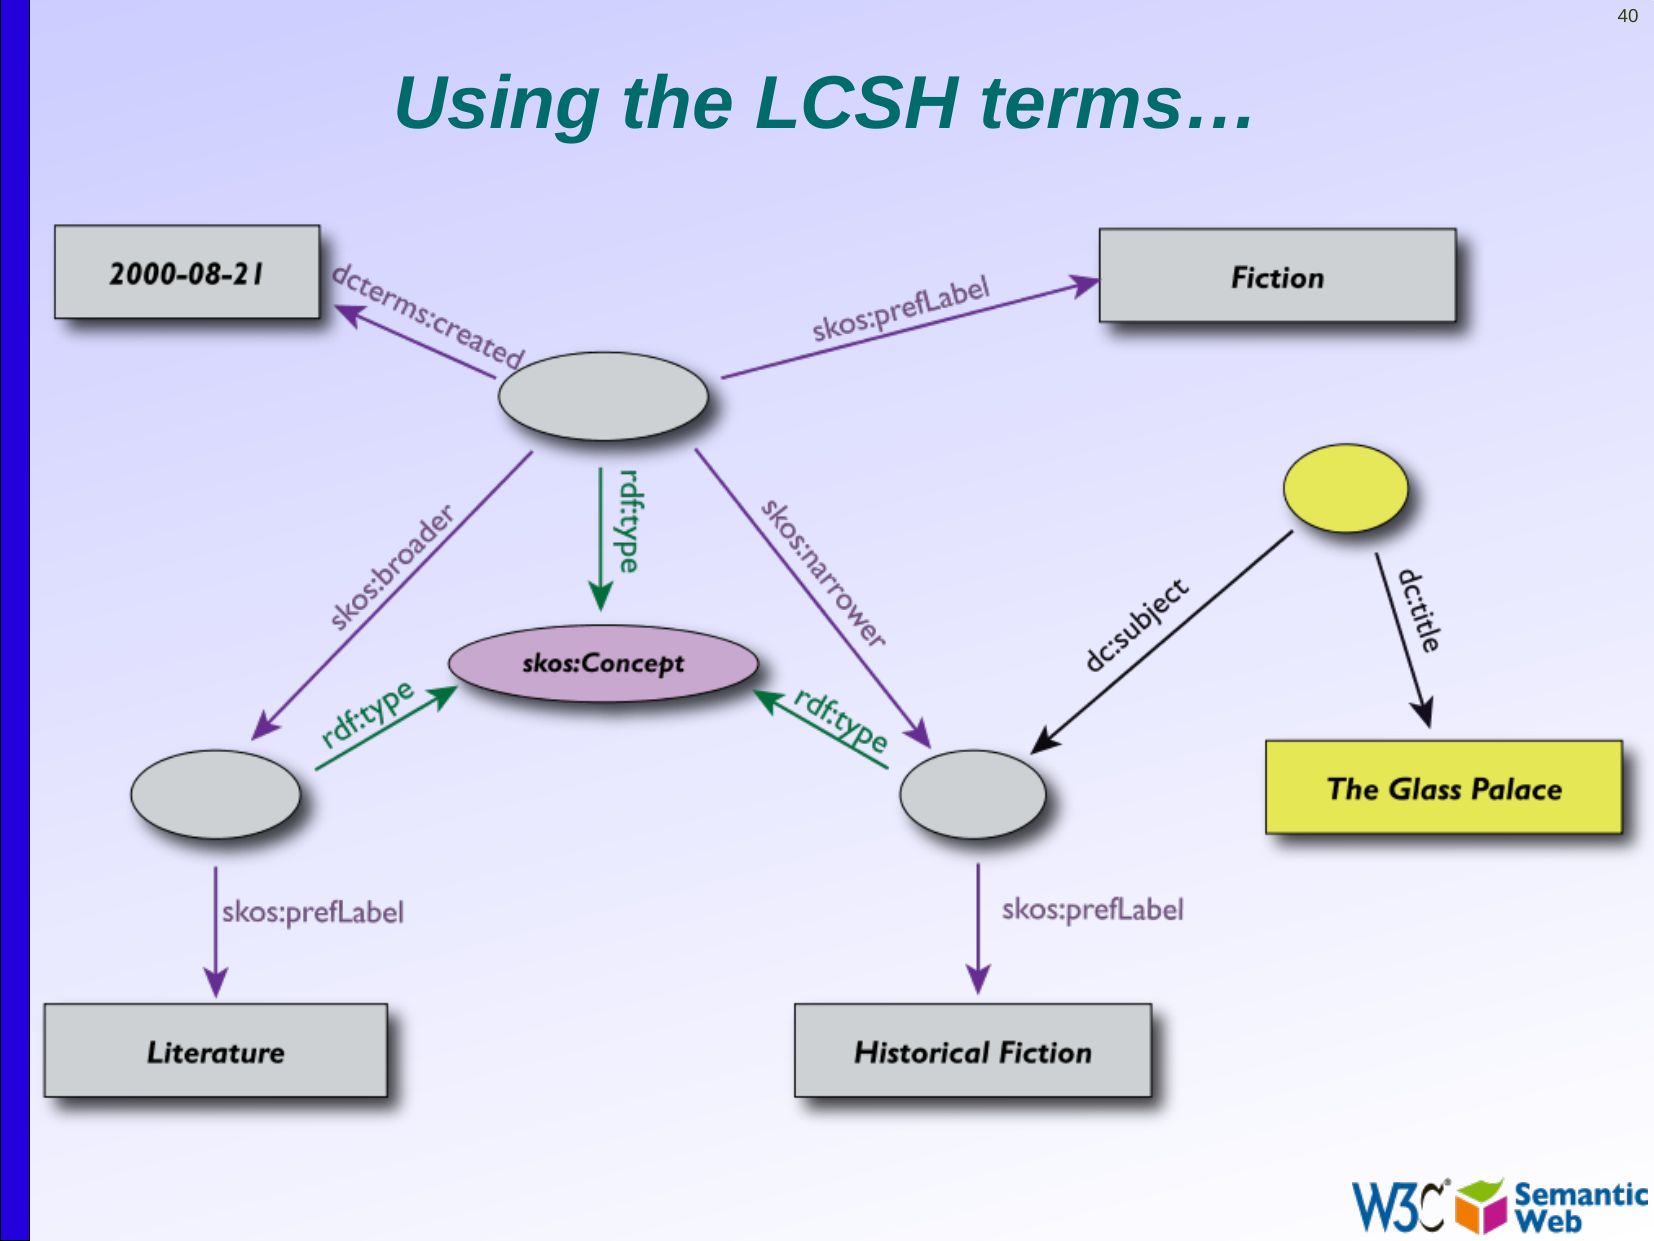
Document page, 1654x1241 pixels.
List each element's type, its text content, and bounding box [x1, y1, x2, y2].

title Using the LCSH terms… [0, 41, 1654, 160]
picture [1352, 1175, 1648, 1235]
picture [30, 210, 1654, 1134]
